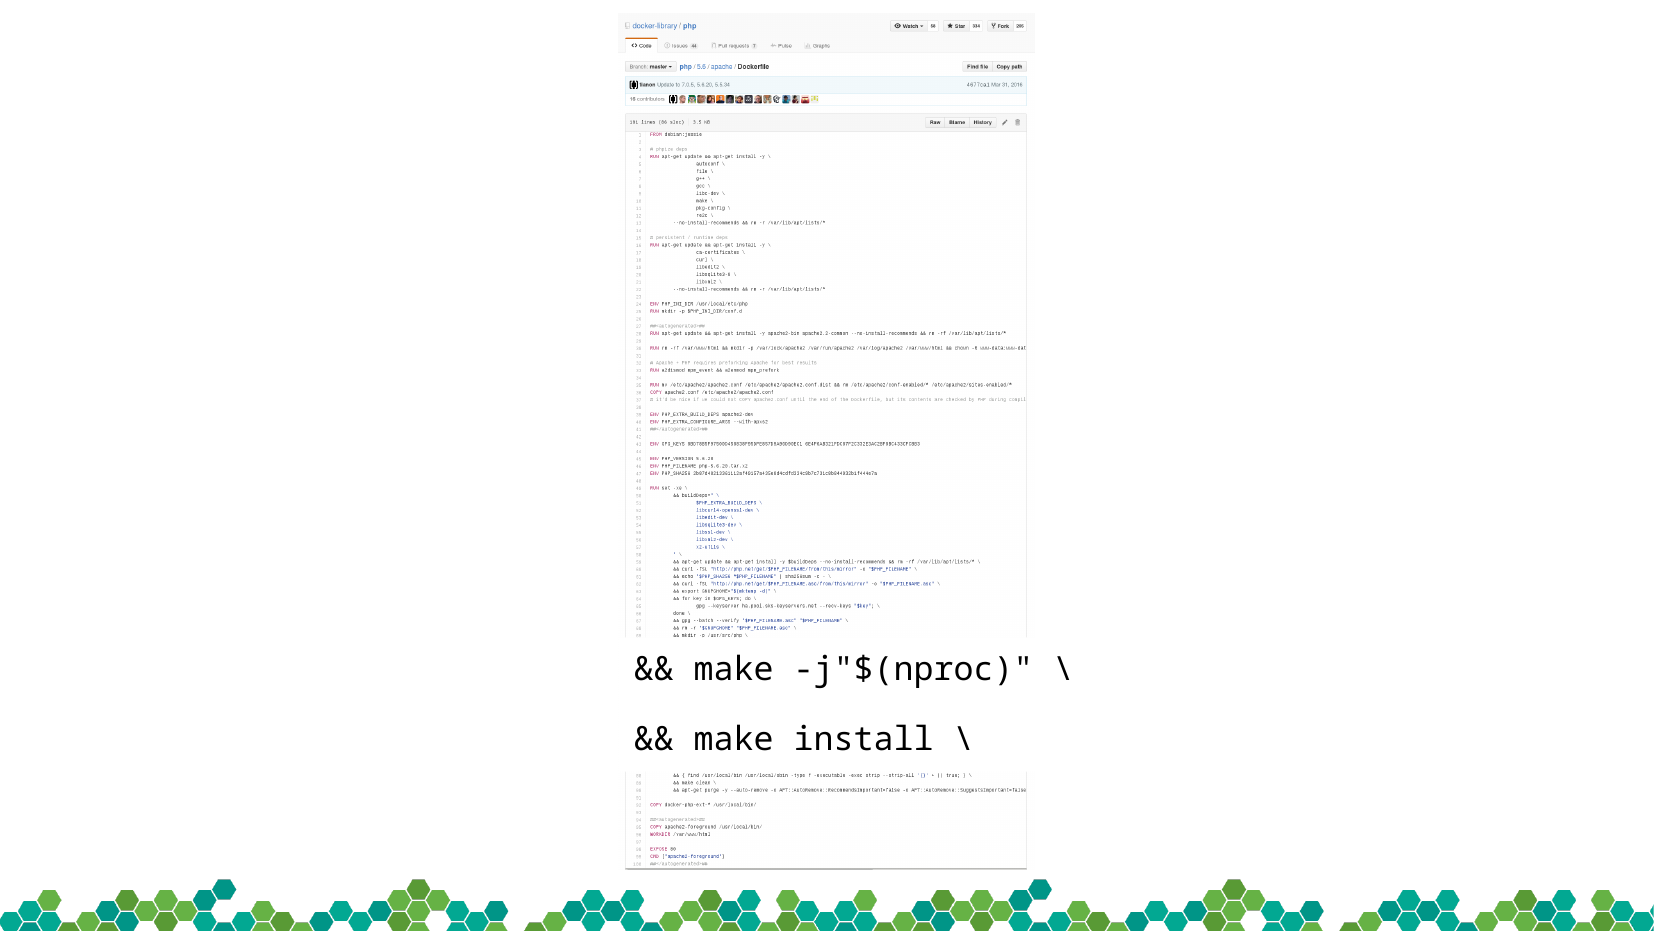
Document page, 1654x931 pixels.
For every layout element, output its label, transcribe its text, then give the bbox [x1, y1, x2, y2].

picture [618, 772, 1035, 870]
text_box && make -j"$(nproc)" \ && make install \ [618, 637, 1089, 772]
picture [0, 871, 1654, 931]
picture [618, 13, 1035, 637]
